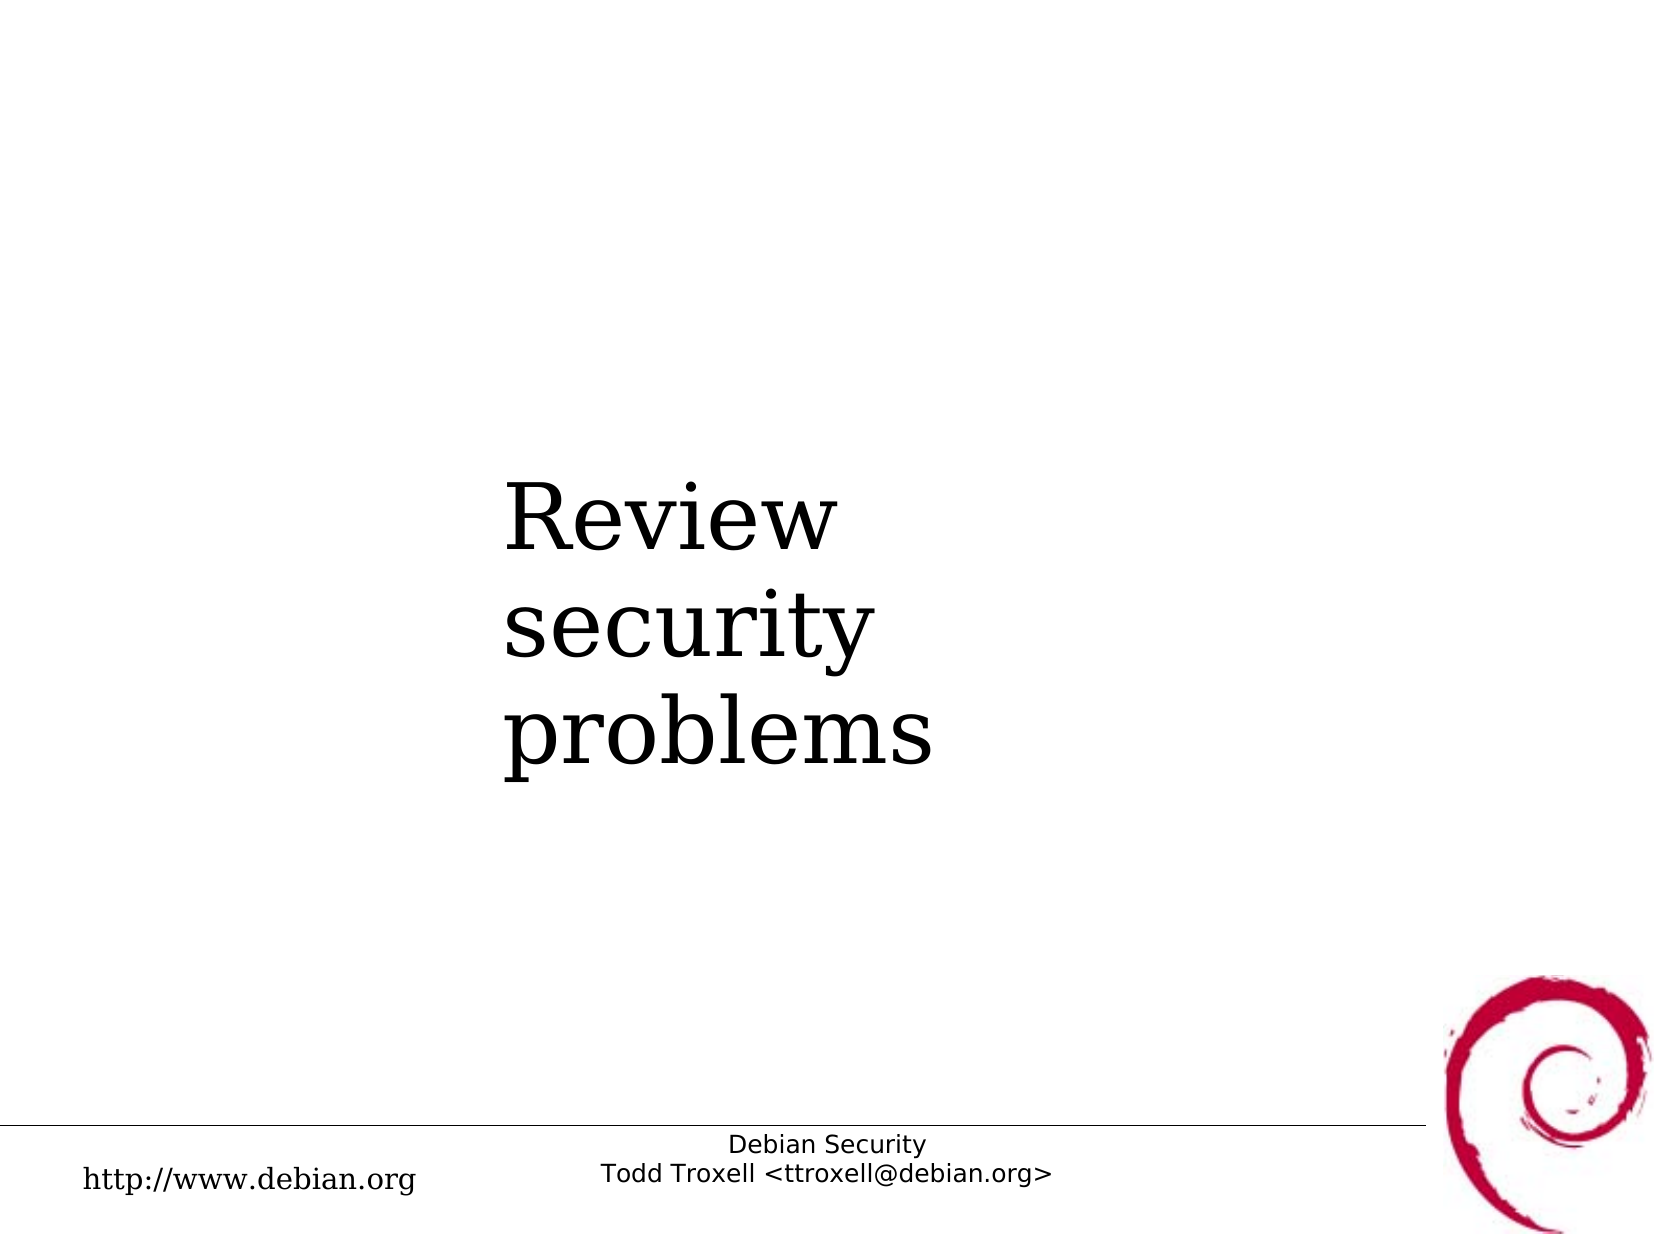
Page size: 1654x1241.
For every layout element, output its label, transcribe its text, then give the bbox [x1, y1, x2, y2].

picture [1443, 975, 1654, 1234]
text_box Review security problems [487, 457, 1163, 793]
